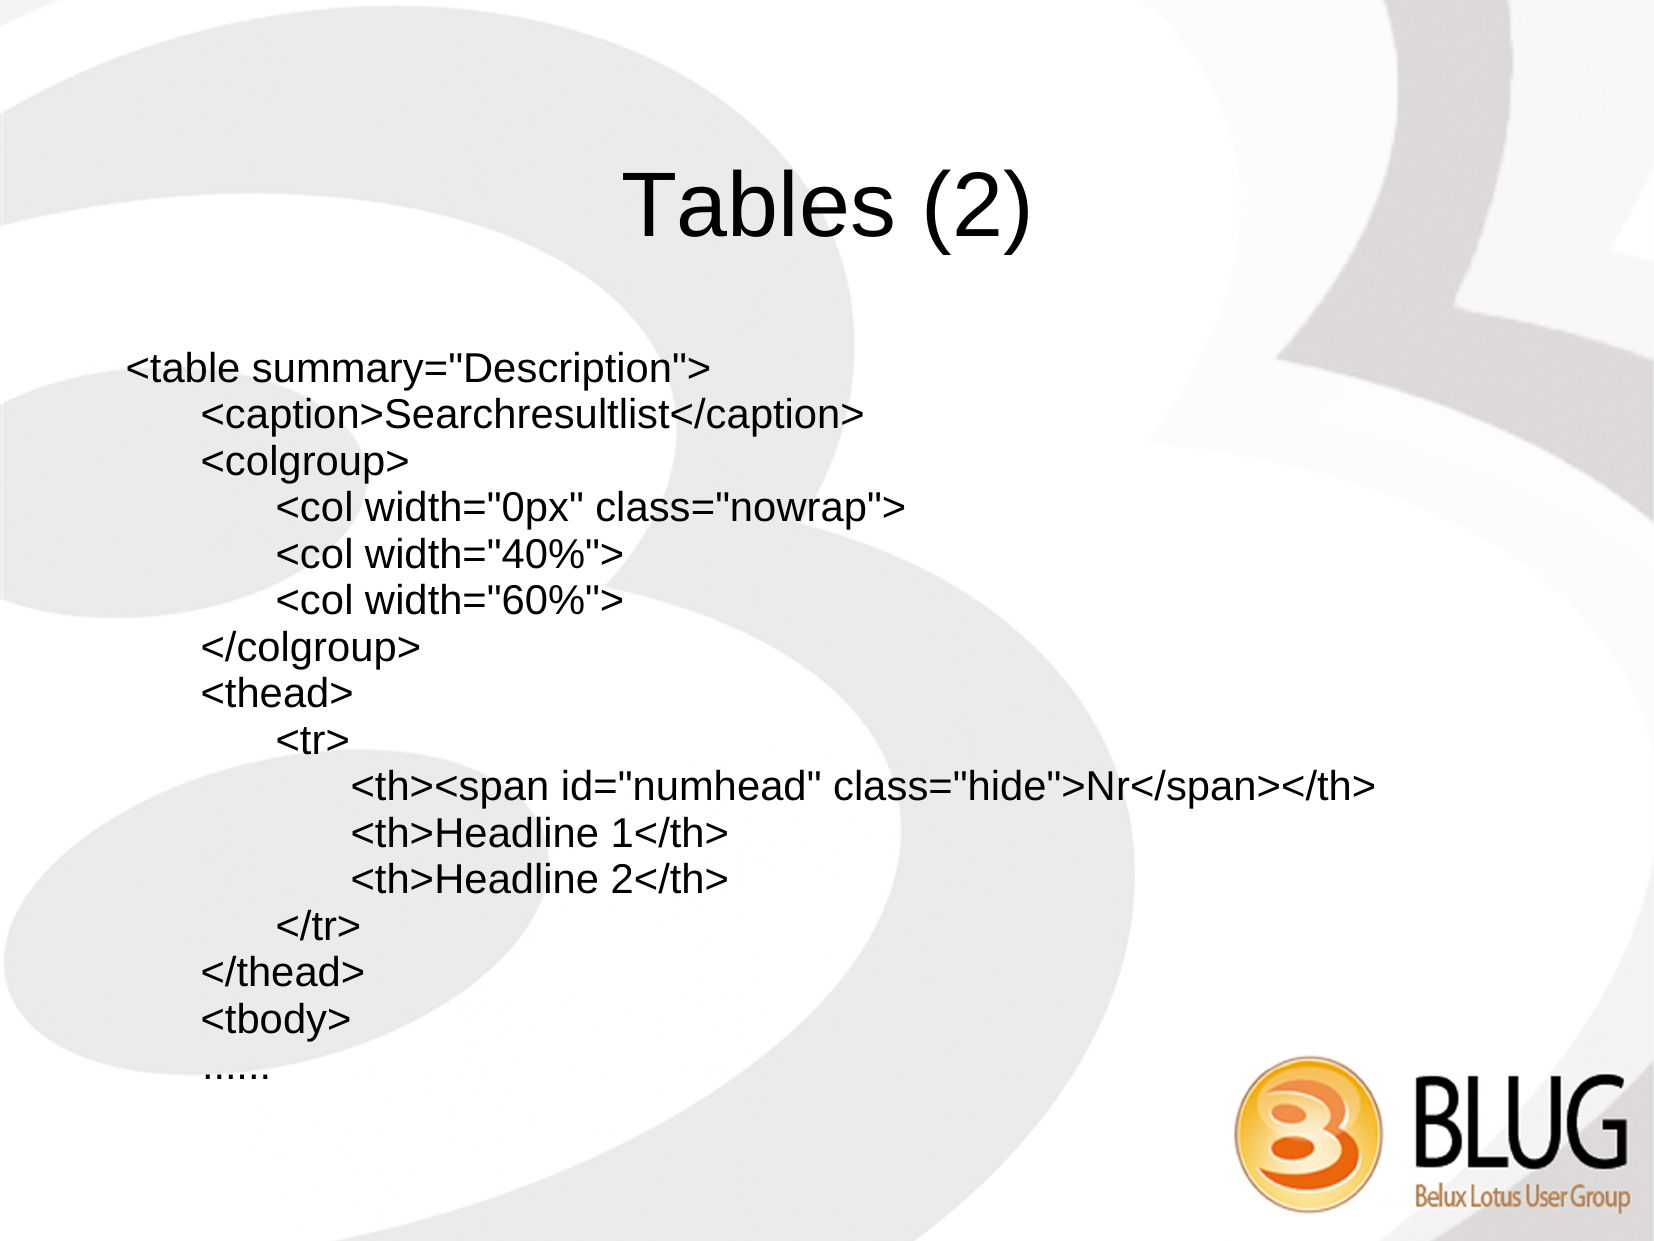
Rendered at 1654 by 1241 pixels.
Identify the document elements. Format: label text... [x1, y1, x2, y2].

list <table summary="Description"> <caption>Searchresultlist</caption> <colgroup> <col width="0px" class="nowrap"> <col width="40%"> <col width="60%"> </colgroup> <thead> <tr> <th><span id="numhead" class="hide">Nr</span></th> <th>Headline 1</th> <th>Headline 2</th> </tr> </thead> <tbody> ...... [121, 344, 1534, 1126]
picture [0, 0, 1654, 1241]
title Tables (2) [121, 102, 1534, 310]
